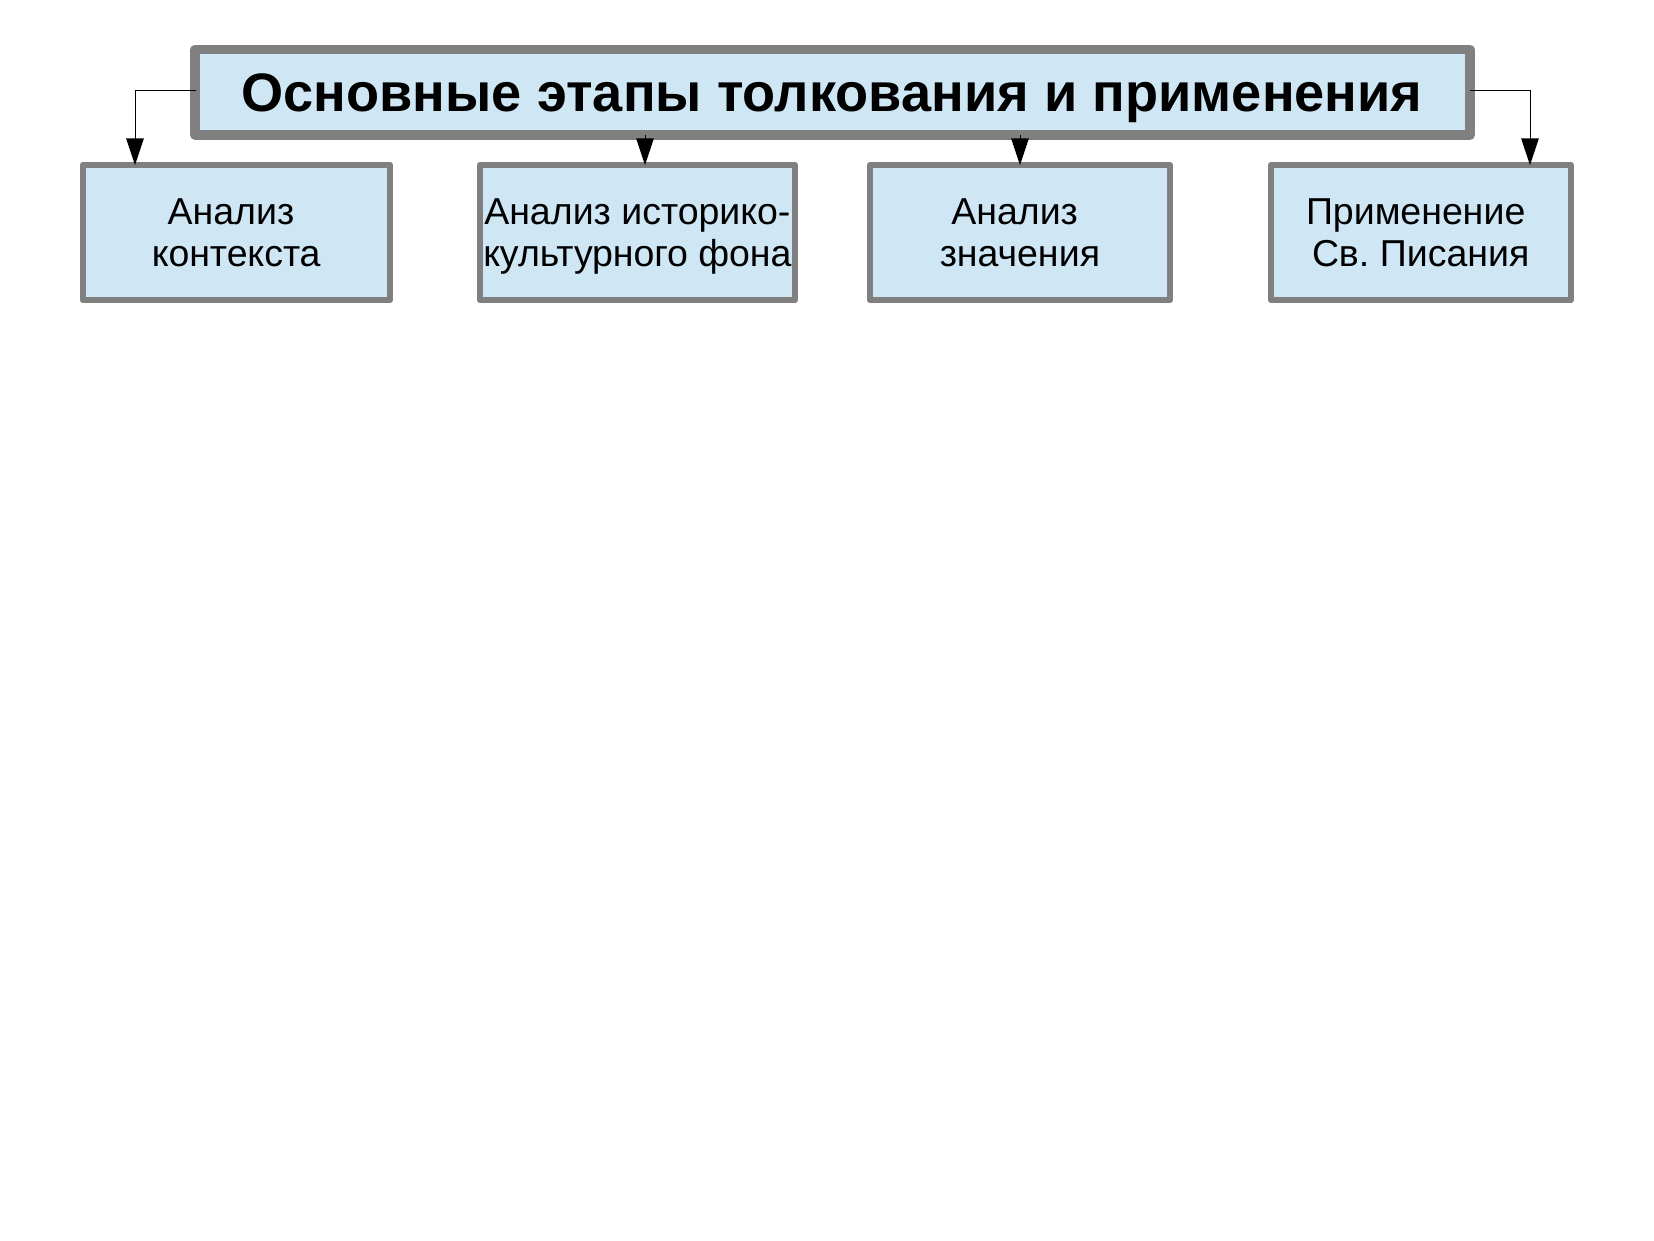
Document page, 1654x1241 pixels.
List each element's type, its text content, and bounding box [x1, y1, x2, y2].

text_box Анализ контекста [82, 165, 391, 301]
text_box Анализ значения [870, 165, 1171, 301]
text_box Анализ историко- культурного фона [480, 165, 796, 301]
text_box Основные этапы толкования и применения [195, 49, 1471, 136]
text_box Применение Св. Писания [1270, 165, 1571, 301]
